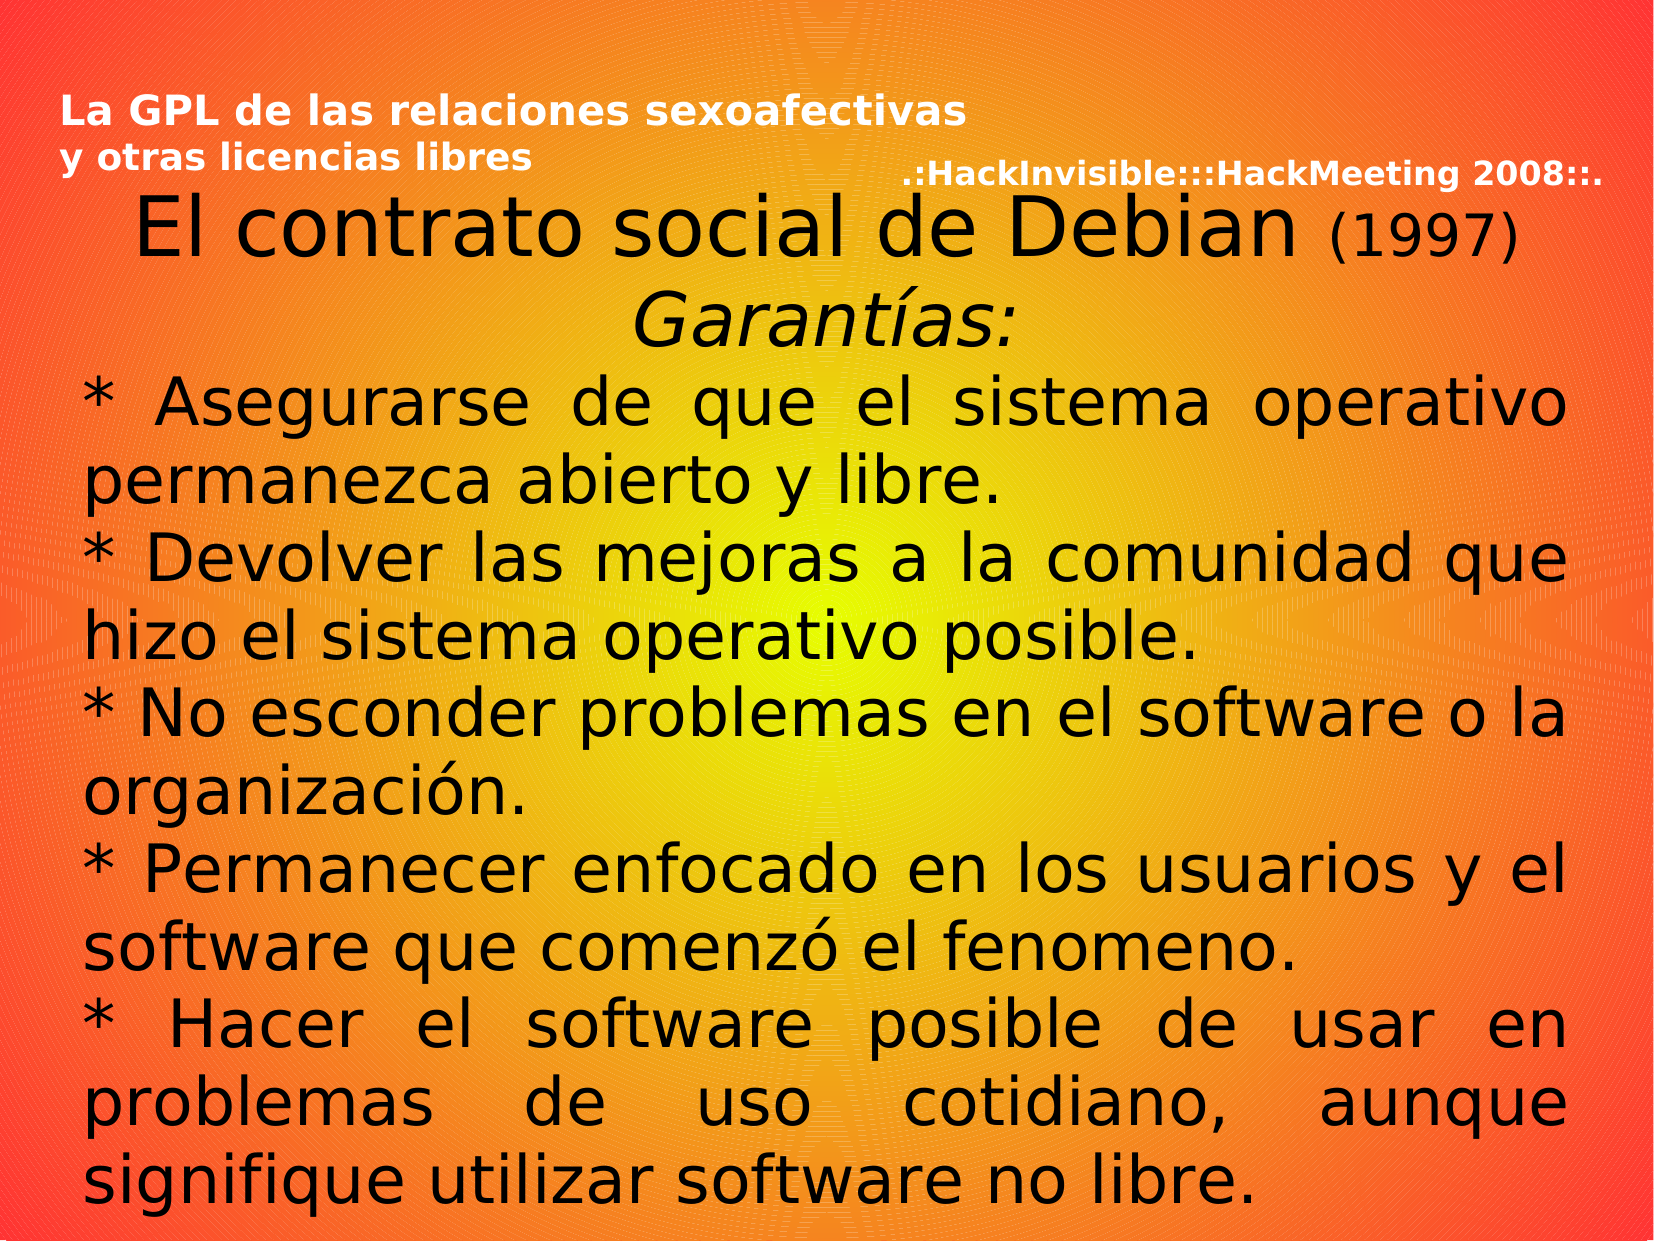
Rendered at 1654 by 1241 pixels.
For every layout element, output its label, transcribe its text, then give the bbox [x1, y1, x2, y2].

subtitle El contrato social de Debian (1997) Garantías: * Asegurarse de que el sistema operativo permanezca abierto y libre. * Devolver las mejoras a la comunidad que hizo el sistema operativo posible. * No esconder problemas en el software o la organización. * Permanecer enfocado en los usuarios y el software que comenzó el fenomeno. * Hacer el software posible de usar en problemas de uso cotidiano, aunque signifique utilizar software no libre. [82, 207, 1571, 1220]
title La GPL de las relaciones sexoafectivas y otras licencias libres [59, 59, 1595, 207]
text_box .:HackInvisible:::HackMeeting 2008::. [885, 147, 1607, 201]
